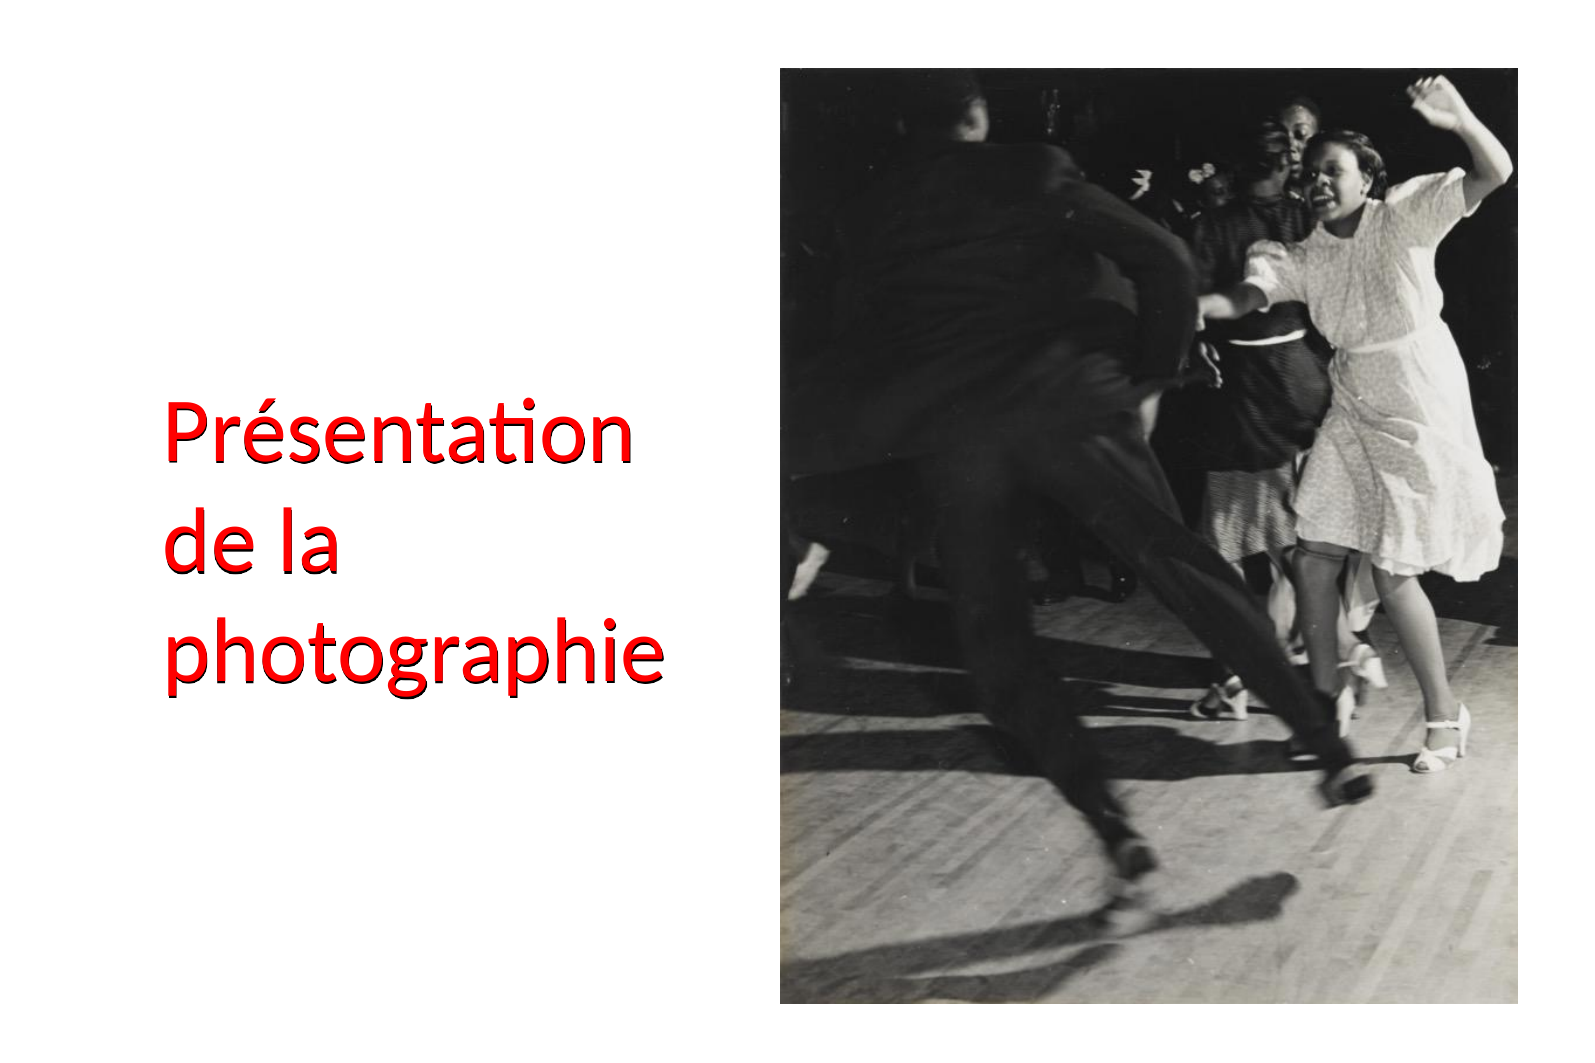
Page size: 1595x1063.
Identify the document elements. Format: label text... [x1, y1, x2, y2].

text_box Présentation de la photographie [147, 362, 725, 711]
picture [780, 68, 1518, 1004]
